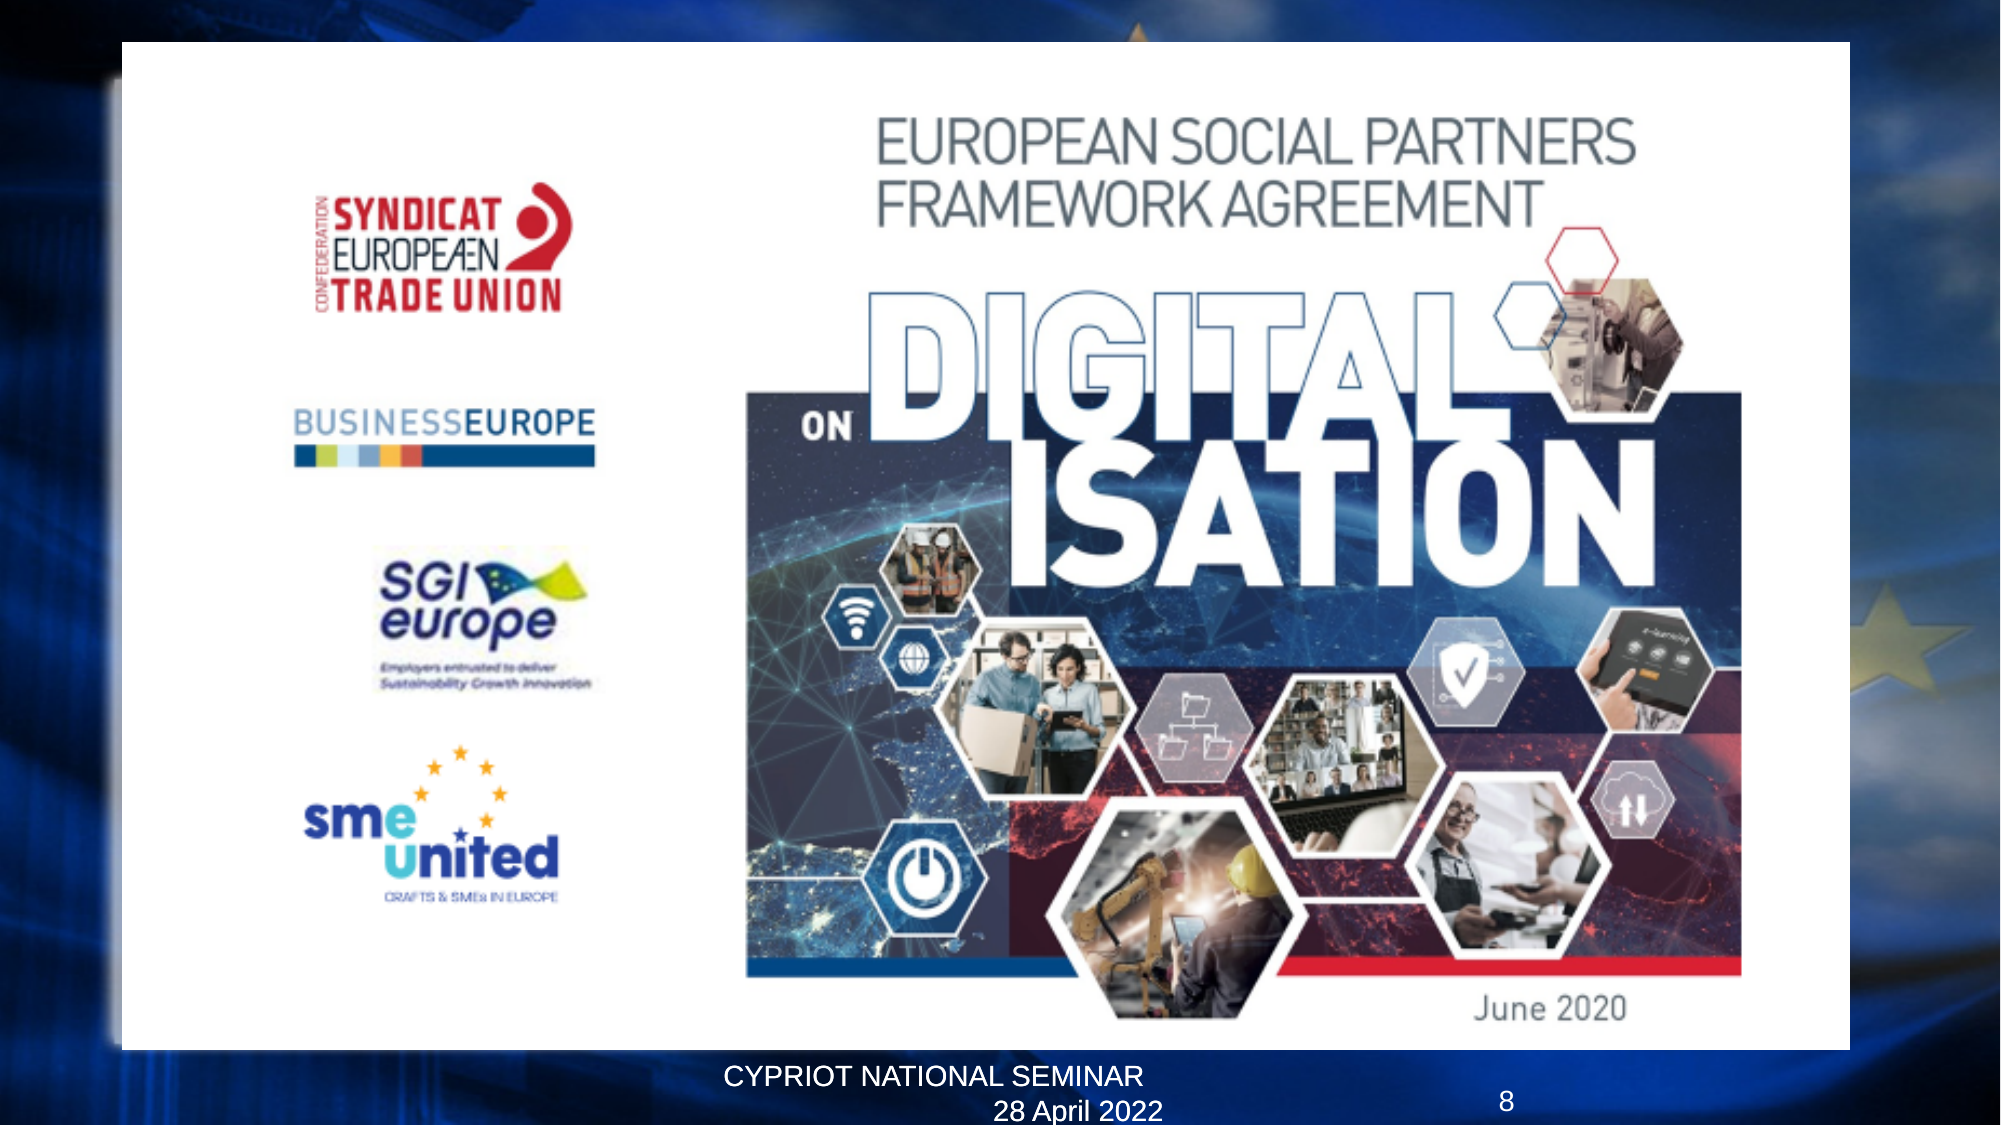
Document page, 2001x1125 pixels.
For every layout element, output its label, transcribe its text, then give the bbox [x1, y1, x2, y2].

text_box [1483, 1050, 1901, 1125]
text_box CYPRIOT NATIONAL SEMINAR 28 April 2022 [708, 1050, 1342, 1125]
picture [122, 42, 1850, 1051]
